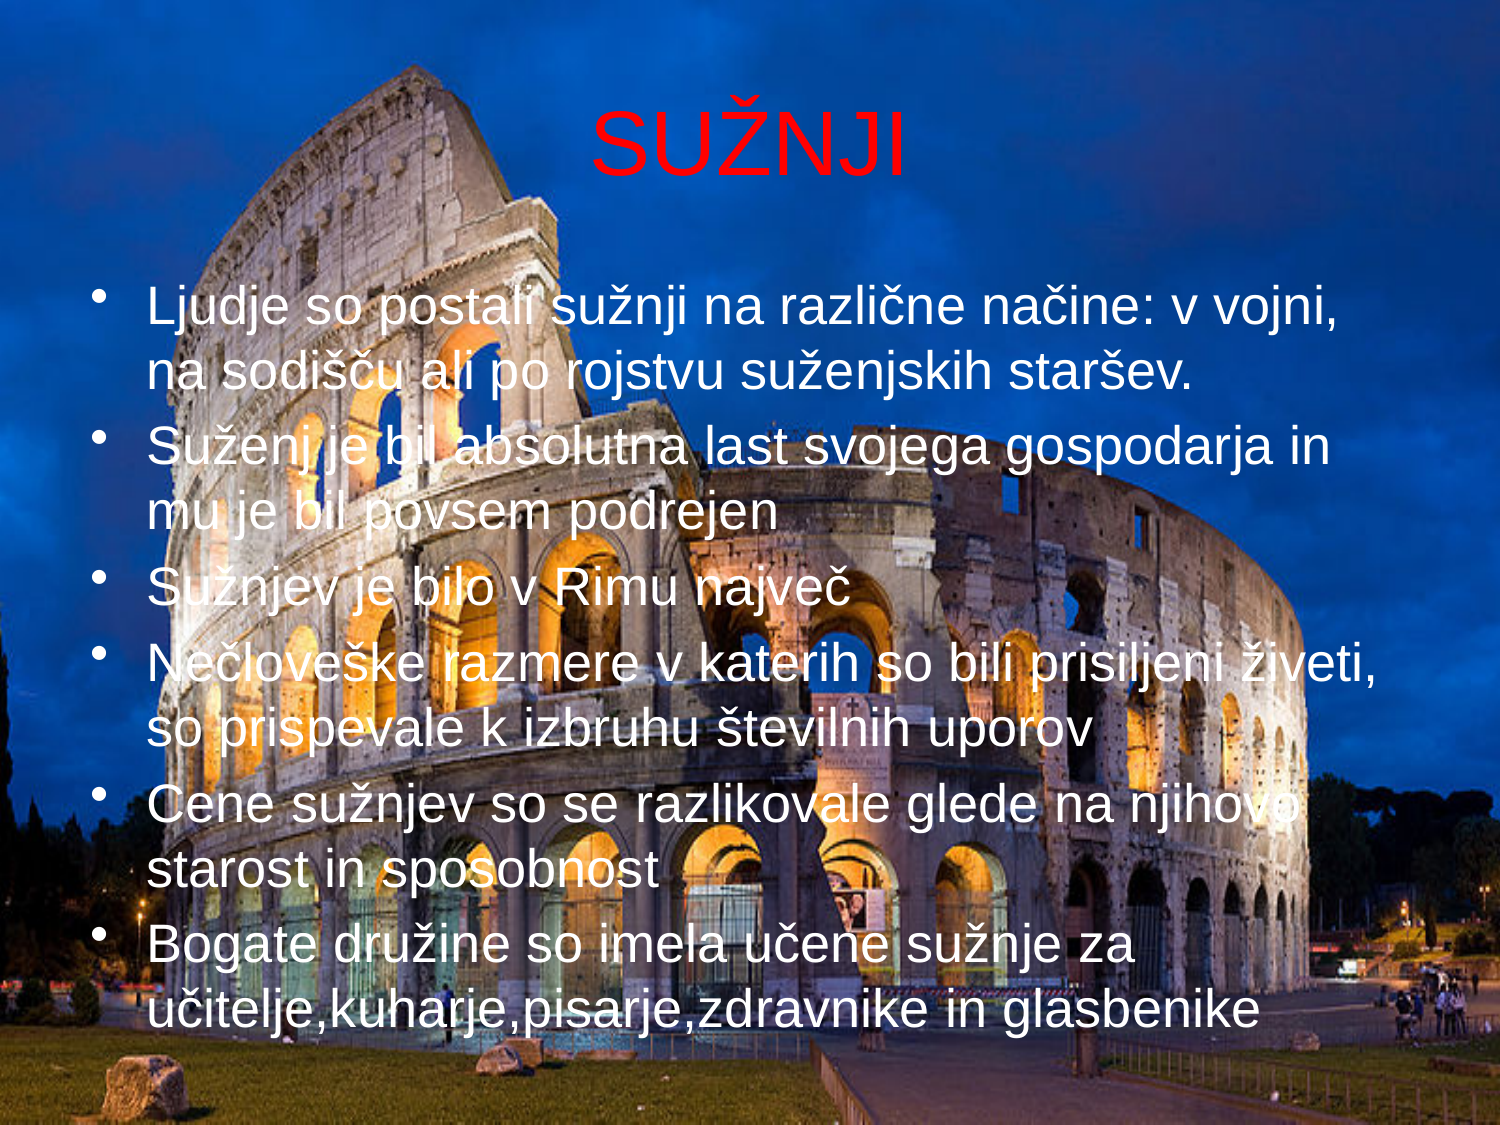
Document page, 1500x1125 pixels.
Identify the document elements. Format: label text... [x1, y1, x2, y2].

list Ljudje so postali sužnji na različne načine: v vojni, na sodišču ali po rojstvu suženjskih staršev. Suženj je bil absolutna last svojega gospodarja in mu je bil povsem podrejen Sužnjev je bilo v Rimu največ Nečloveške razmere v katerih so bili prisiljeni živeti, so prispevale k izbruhu številnih uporov Cene sužnjev so se razlikovale glede na njihovo starost in sposobnost Bogate družine so imela učene sužnje za učitelje,kuharje,pisarje,zdravnike in glasbenike [75, 262, 1425, 1125]
picture [0, 0, 1500, 1125]
title SUŽNJI [75, 45, 1425, 233]
